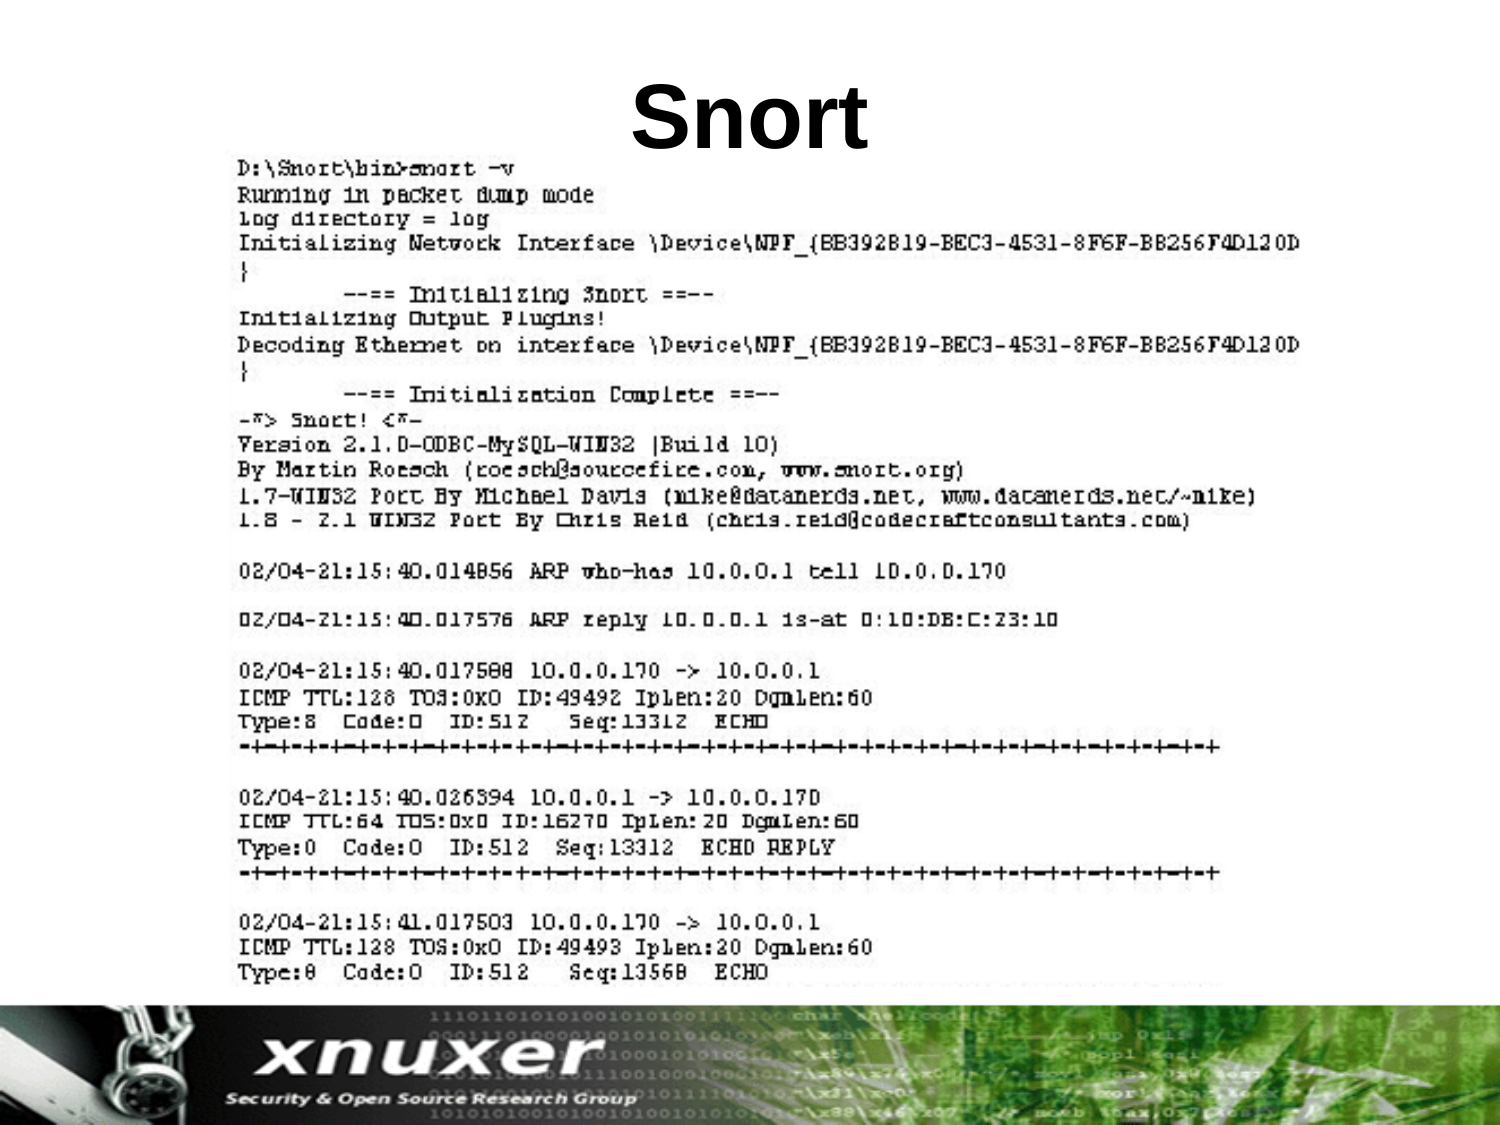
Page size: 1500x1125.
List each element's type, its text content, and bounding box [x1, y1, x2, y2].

title Snort [75, 45, 1426, 188]
picture [0, 0, 1500, 1125]
chart [225, 149, 1313, 987]
